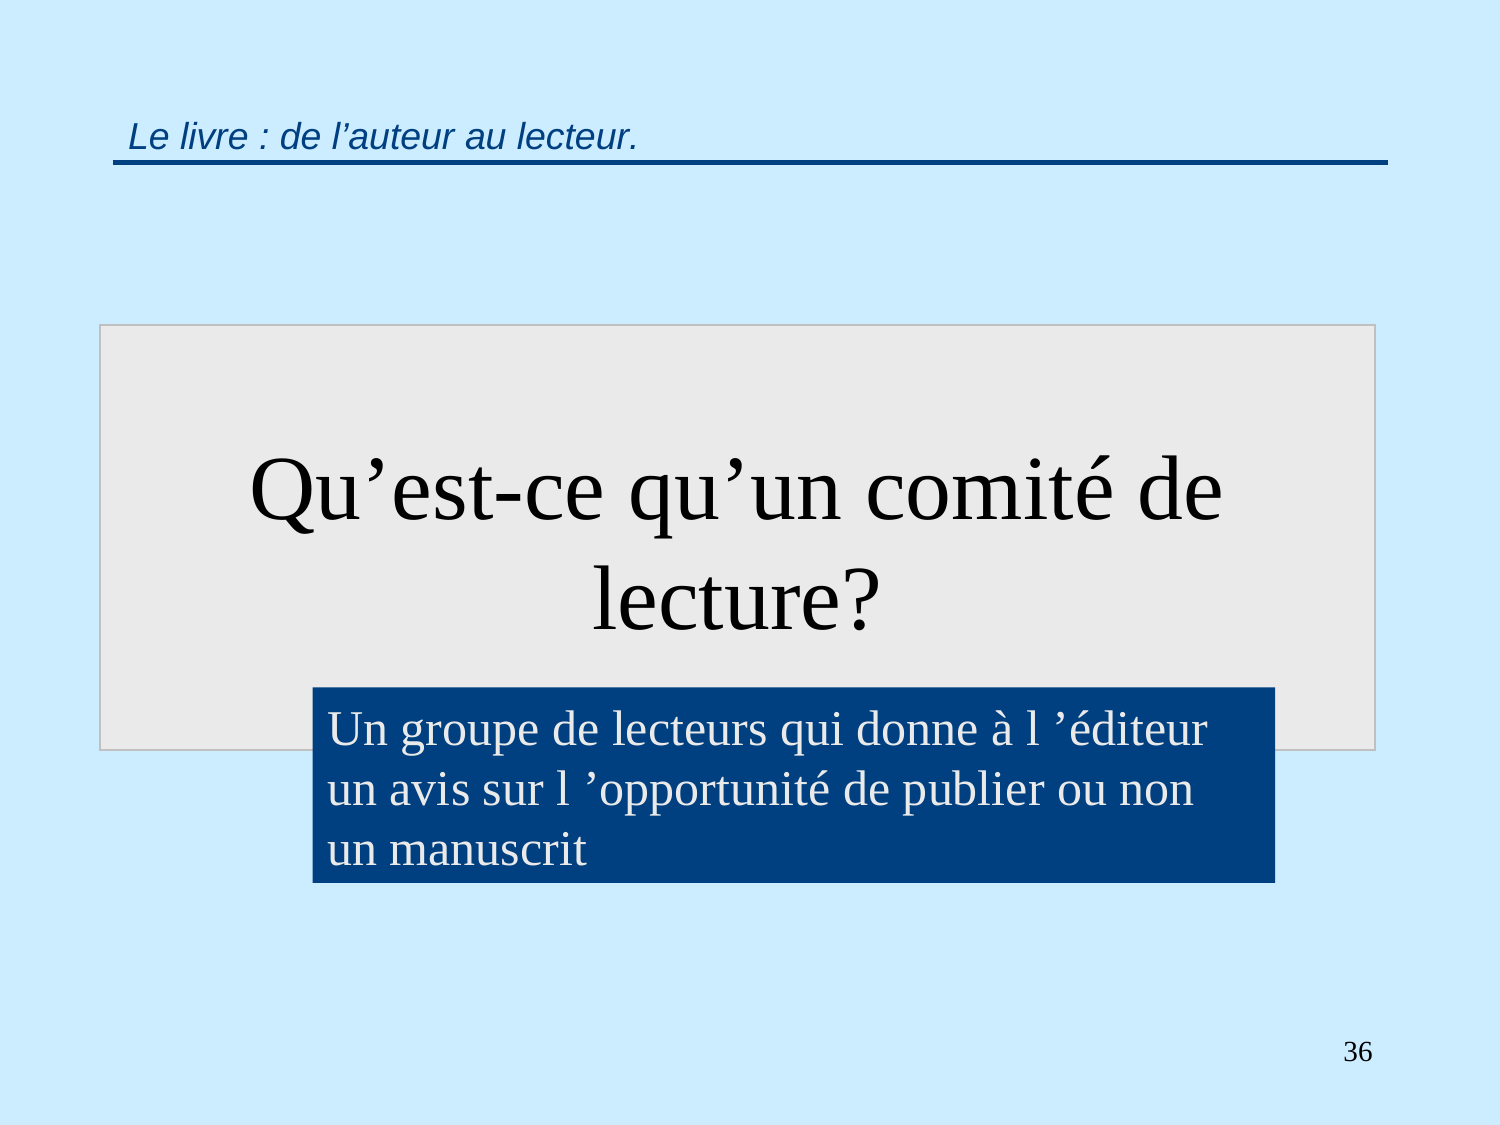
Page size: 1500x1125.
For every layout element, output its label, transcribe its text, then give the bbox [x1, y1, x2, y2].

text_box Le livre : de l’auteur au lecteur. [113, 104, 655, 160]
text_box Un groupe de lecteurs qui donne à l ’éditeur un avis sur l ’opportunité de publier ou non un manuscrit [312, 687, 1276, 883]
title Qu’est-ce qu’un comité de lecture? [99, 324, 1375, 751]
